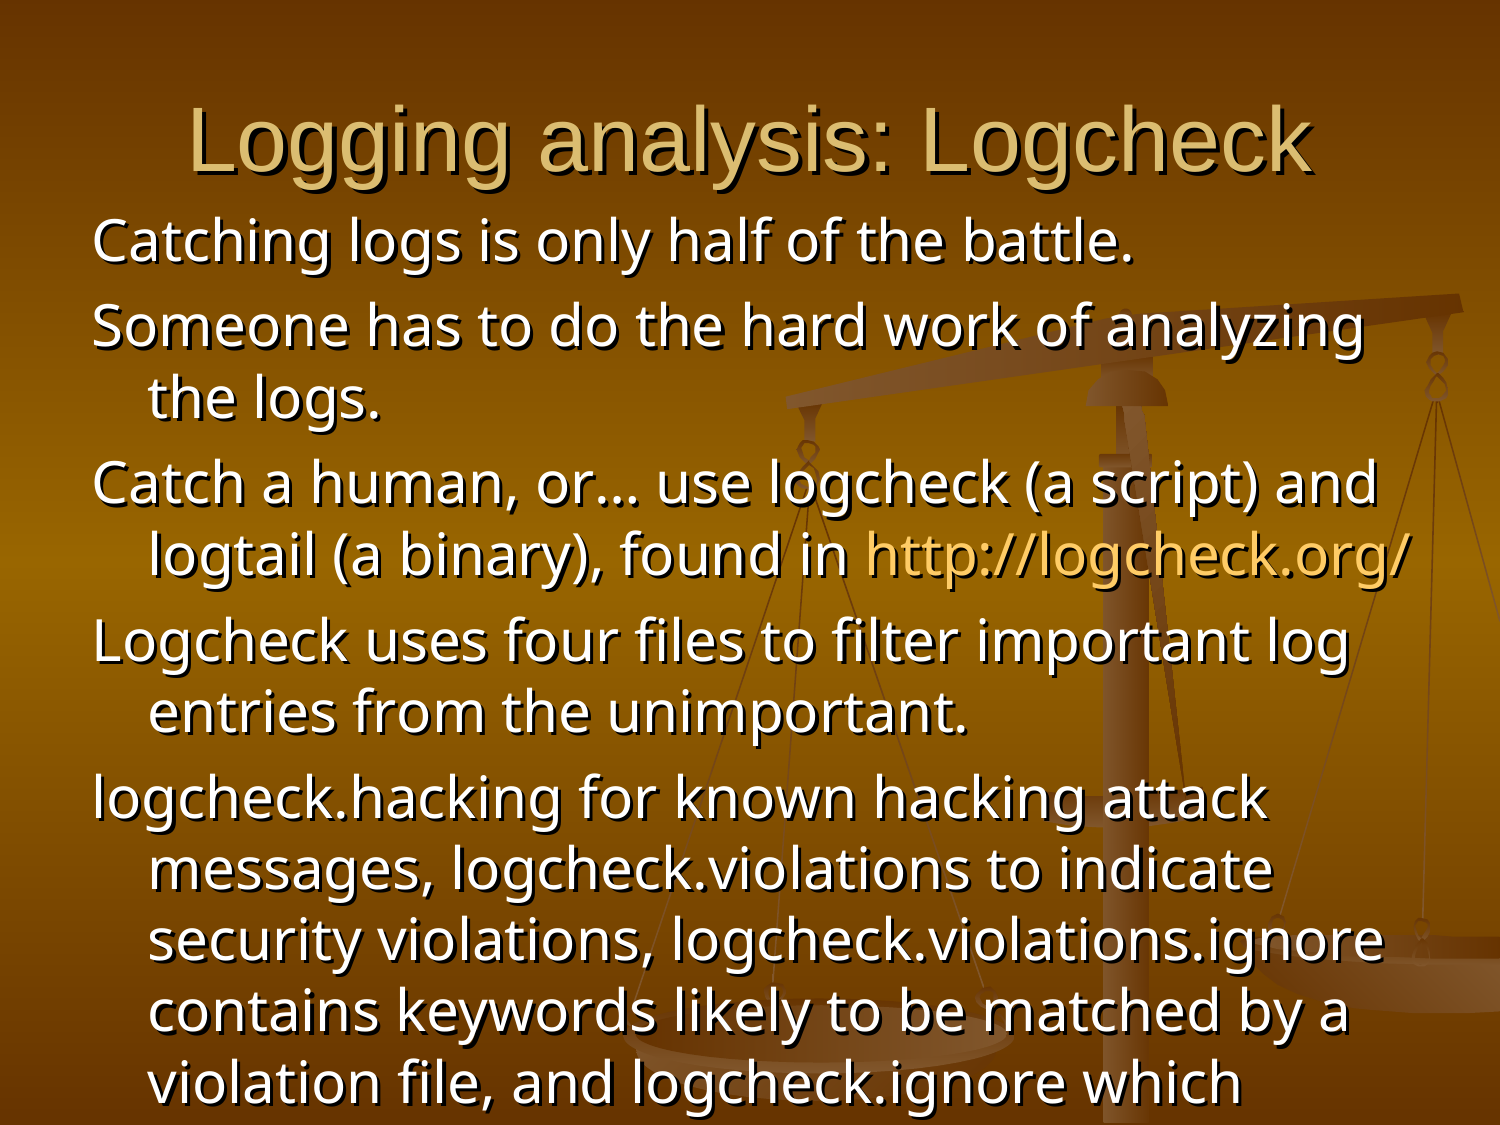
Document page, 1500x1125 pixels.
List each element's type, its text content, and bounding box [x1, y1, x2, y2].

title Logging analysis: Logcheck [75, 45, 1426, 234]
list Catching logs is only half of the battle. Someone has to do the hard work of analyzing the logs. Catch a human, or… use logcheck (a script) and logtail (a binary), found in http://logcheck.org/ Logcheck uses four files to filter important log entries from the unimportant. logcheck.hacking for known hacking attack messages, logcheck.violations to indicate security violations, logcheck.violations.ignore contains keywords likely to be matched by a violation file, and logcheck.ignore which matches those entries to be ignored. [76, 196, 1427, 1125]
